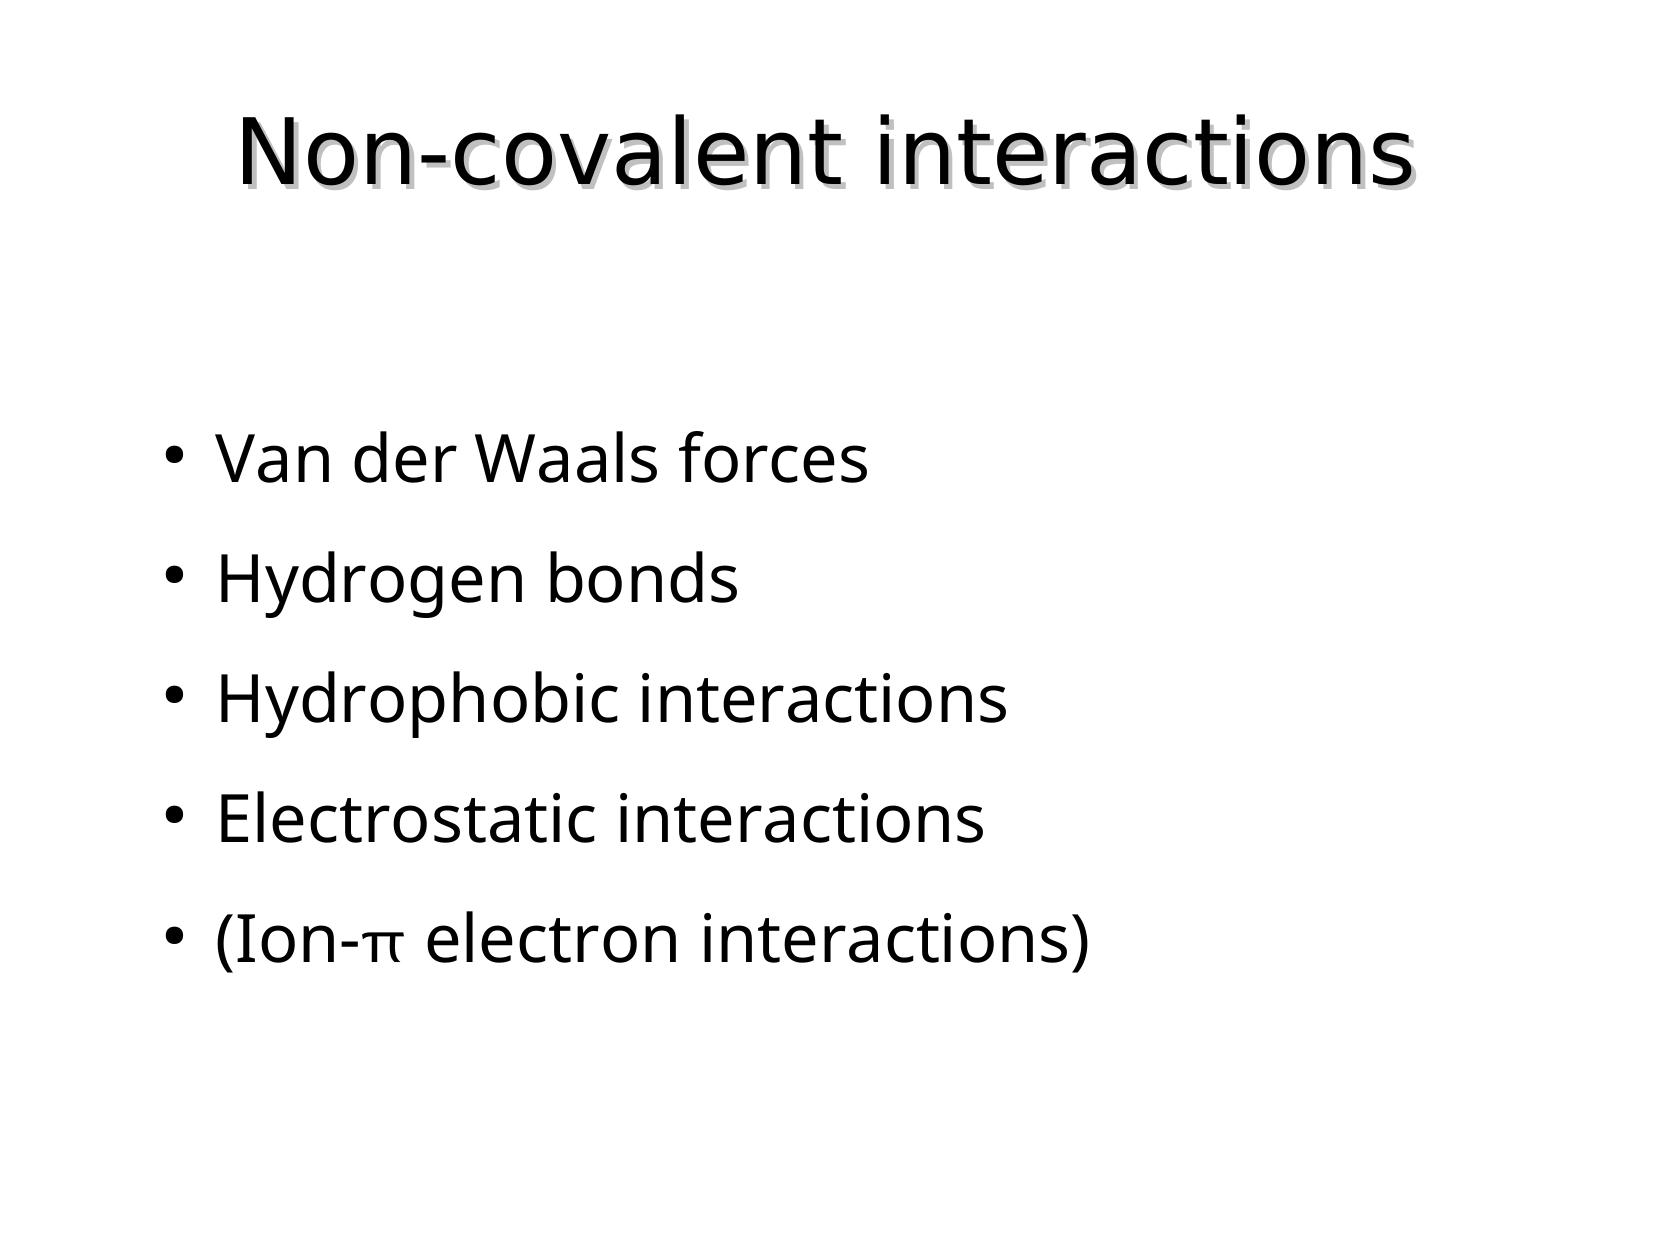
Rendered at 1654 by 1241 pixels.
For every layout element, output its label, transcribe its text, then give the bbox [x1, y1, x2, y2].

list Van der Waals forces Hydrogen bonds Hydrophobic interactions Electrostatic interactions (Ion- electron interactions) [144, 411, 1512, 934]
title Non-covalent interactions [82, 45, 1571, 261]
